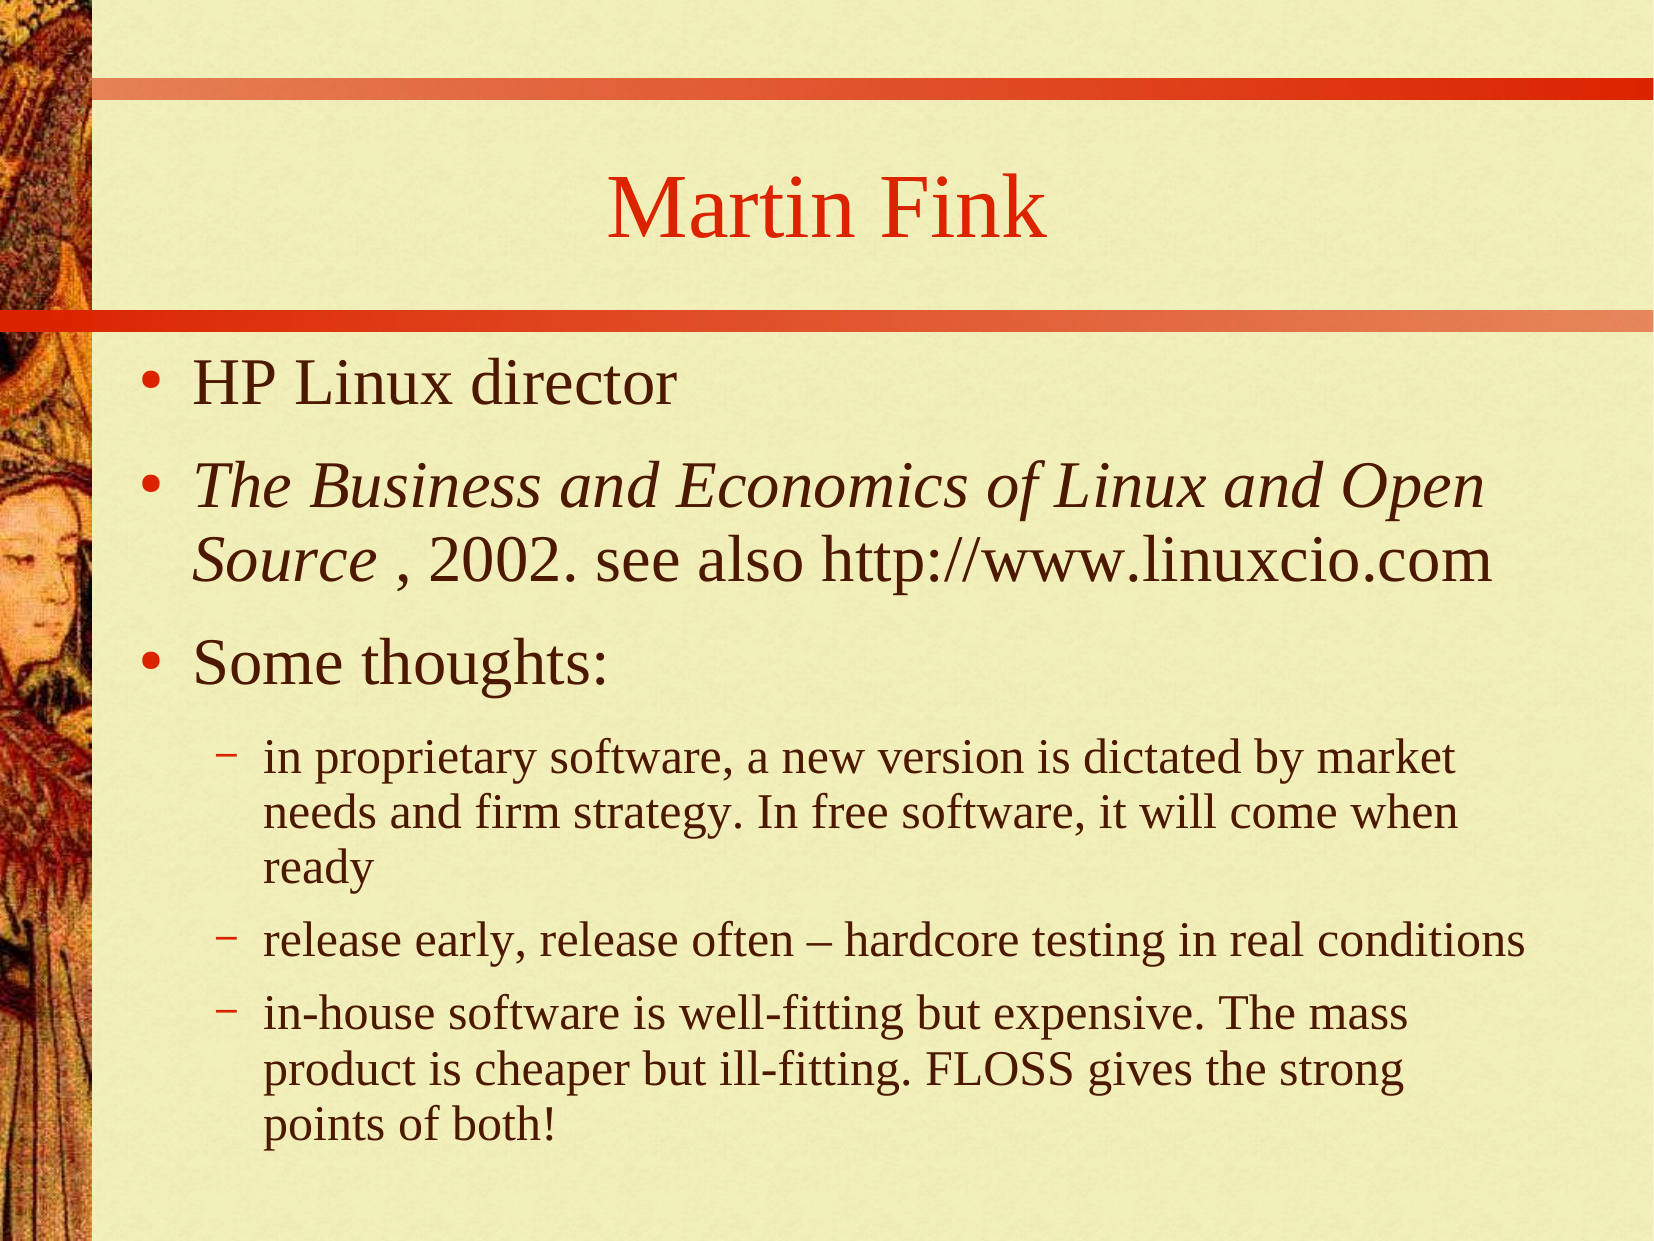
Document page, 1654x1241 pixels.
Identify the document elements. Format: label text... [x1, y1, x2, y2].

list HP Linux director The Business and Economics of Linux and Open Source , 2002. see also http://www.linuxcio.com Some thoughts: in proprietary software, a new version is dictated by market needs and firm strategy. In free software, it will come when ready release early, release often – hardcore testing in real conditions in-house software is well-fitting but expensive. The mass product is cheaper but ill-fitting. FLOSS gives the strong points of both! [121, 344, 1534, 1152]
picture [0, 332, 1654, 1241]
picture [0, 0, 1654, 310]
title Martin Fink [121, 102, 1534, 311]
